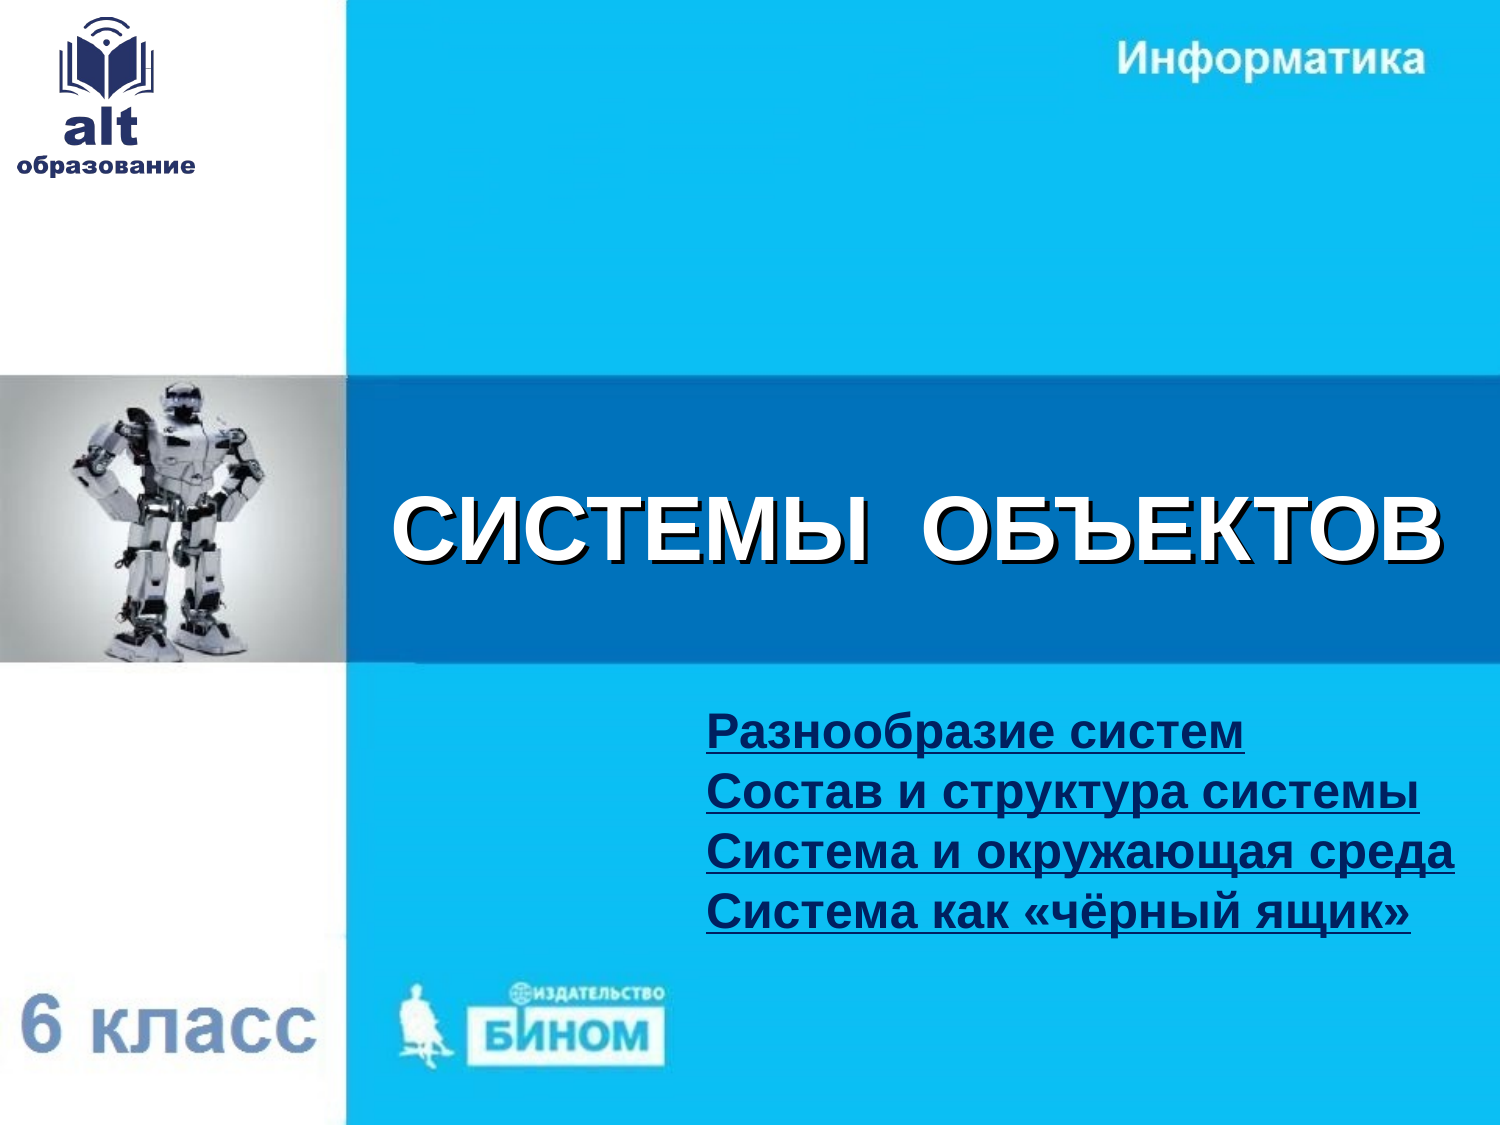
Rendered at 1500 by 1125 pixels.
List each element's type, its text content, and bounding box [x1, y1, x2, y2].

picture [1115, 37, 1428, 86]
picture [393, 977, 671, 1073]
title СИСТЕМЫ ОБЪЕКТОВ [336, 403, 1500, 645]
text_box Разнообразие систем Состав и структура системы Система и окружающая среда Система как «чёрный ящик» [691, 691, 1477, 947]
picture [0, 0, 1500, 1125]
